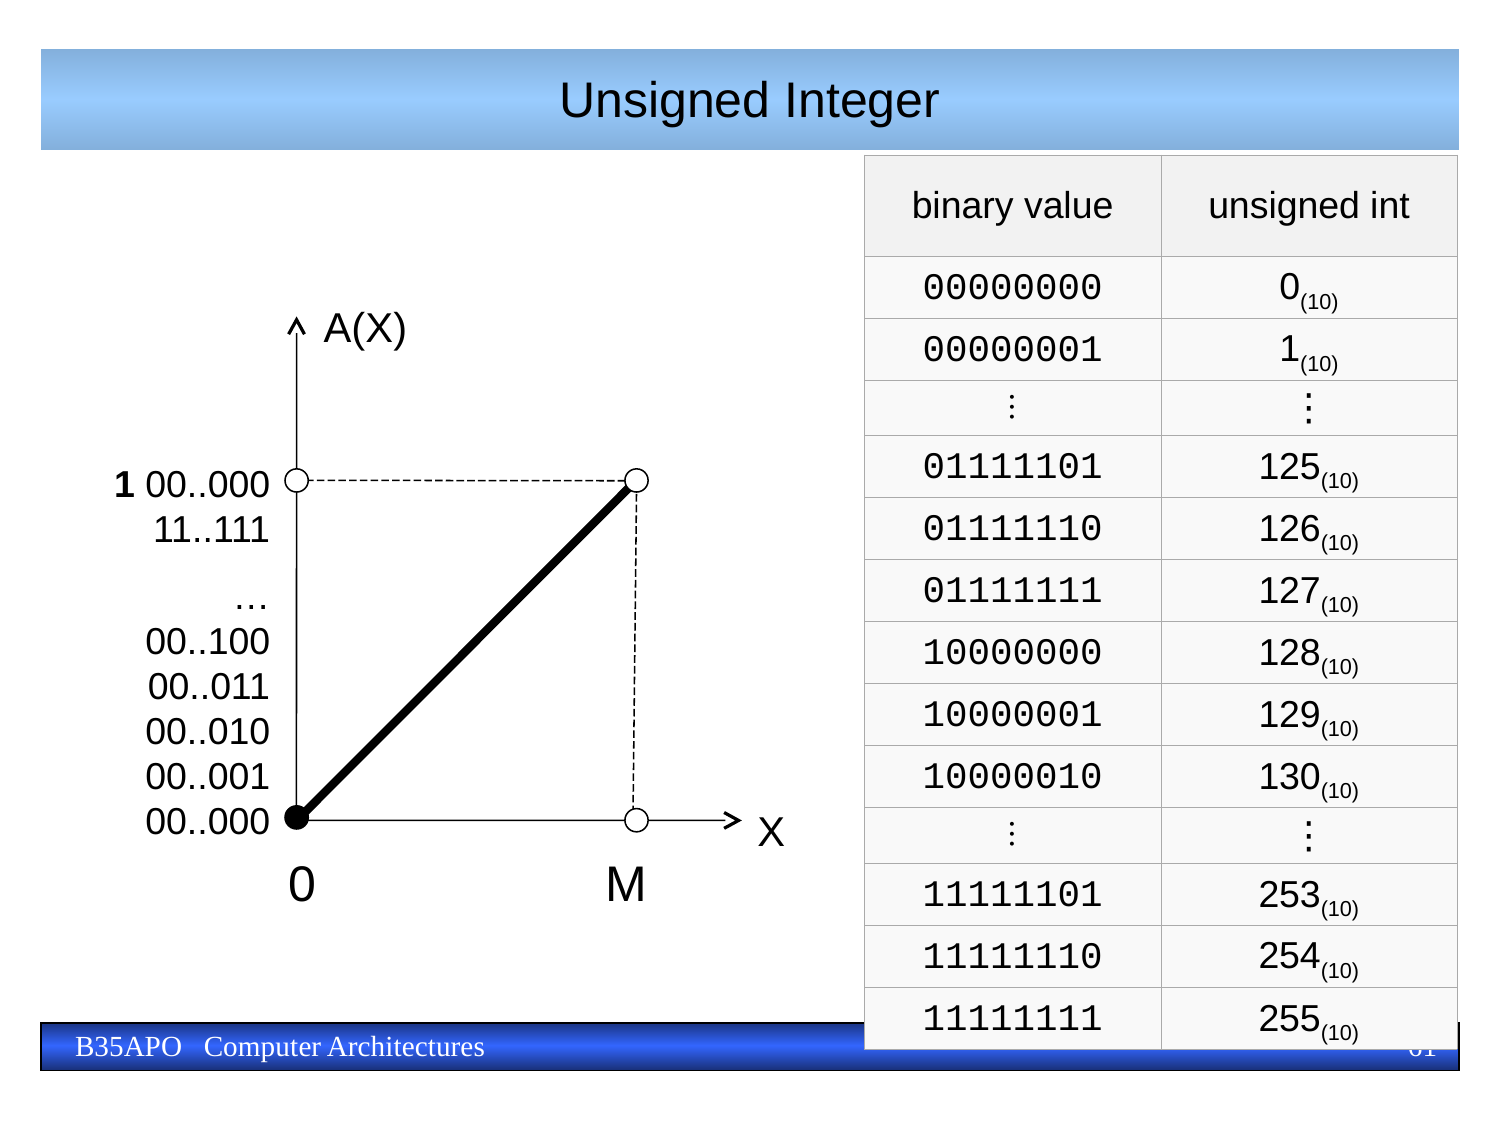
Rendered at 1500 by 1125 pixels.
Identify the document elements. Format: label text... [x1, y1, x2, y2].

table_cell 125(10) [1162, 436, 1457, 497]
title Unsigned Integer [41, 49, 1459, 150]
text_box M [590, 843, 662, 920]
table_cell 01111110 [865, 498, 1161, 559]
text_box [624, 468, 649, 493]
table_cell 1(10) [1162, 319, 1457, 380]
table_cell 10000010 [865, 746, 1161, 807]
table_cell ⋮ [1162, 381, 1457, 435]
table_cell 127(10) [1162, 560, 1457, 621]
table_cell 11111110 [865, 926, 1161, 987]
table_cell 254(10) [1162, 926, 1457, 987]
table_cell 130(10) [1162, 746, 1457, 807]
text_box [624, 808, 649, 832]
table_cell 10000001 [865, 684, 1161, 745]
table_cell 255(10) [1162, 988, 1457, 1049]
text_box 0 [273, 843, 332, 920]
text_box X [742, 796, 800, 863]
table_cell 126(10) [1162, 498, 1457, 559]
table_cell 253(10) [1162, 864, 1457, 925]
text_box A(X) [308, 293, 423, 359]
table_header binary value [865, 156, 1161, 256]
table_cell 00000000 [865, 257, 1161, 318]
text_box [285, 805, 309, 830]
table_cell 128(10) [1162, 622, 1457, 683]
table_cell ⋮ [865, 381, 1161, 435]
table_cell ⋮ [1162, 808, 1457, 863]
table_cell 10000000 [865, 622, 1161, 683]
table_cell 01111101 [865, 436, 1161, 497]
table_cell 11111111 [865, 988, 1161, 1049]
table_cell 01111111 [865, 560, 1161, 621]
table_cell 129(10) [1162, 684, 1457, 745]
text_box [285, 468, 309, 493]
table_cell ⋮ [865, 808, 1161, 863]
text_box 1 00..000 11..111 … 00..100 00..011 00..010 00..001 00..000 [85, 451, 285, 850]
table_header unsigned int [1162, 156, 1457, 256]
table_cell 11111101 [865, 864, 1161, 925]
table_cell 00000001 [865, 319, 1161, 380]
table_cell 0(10) [1162, 257, 1457, 318]
